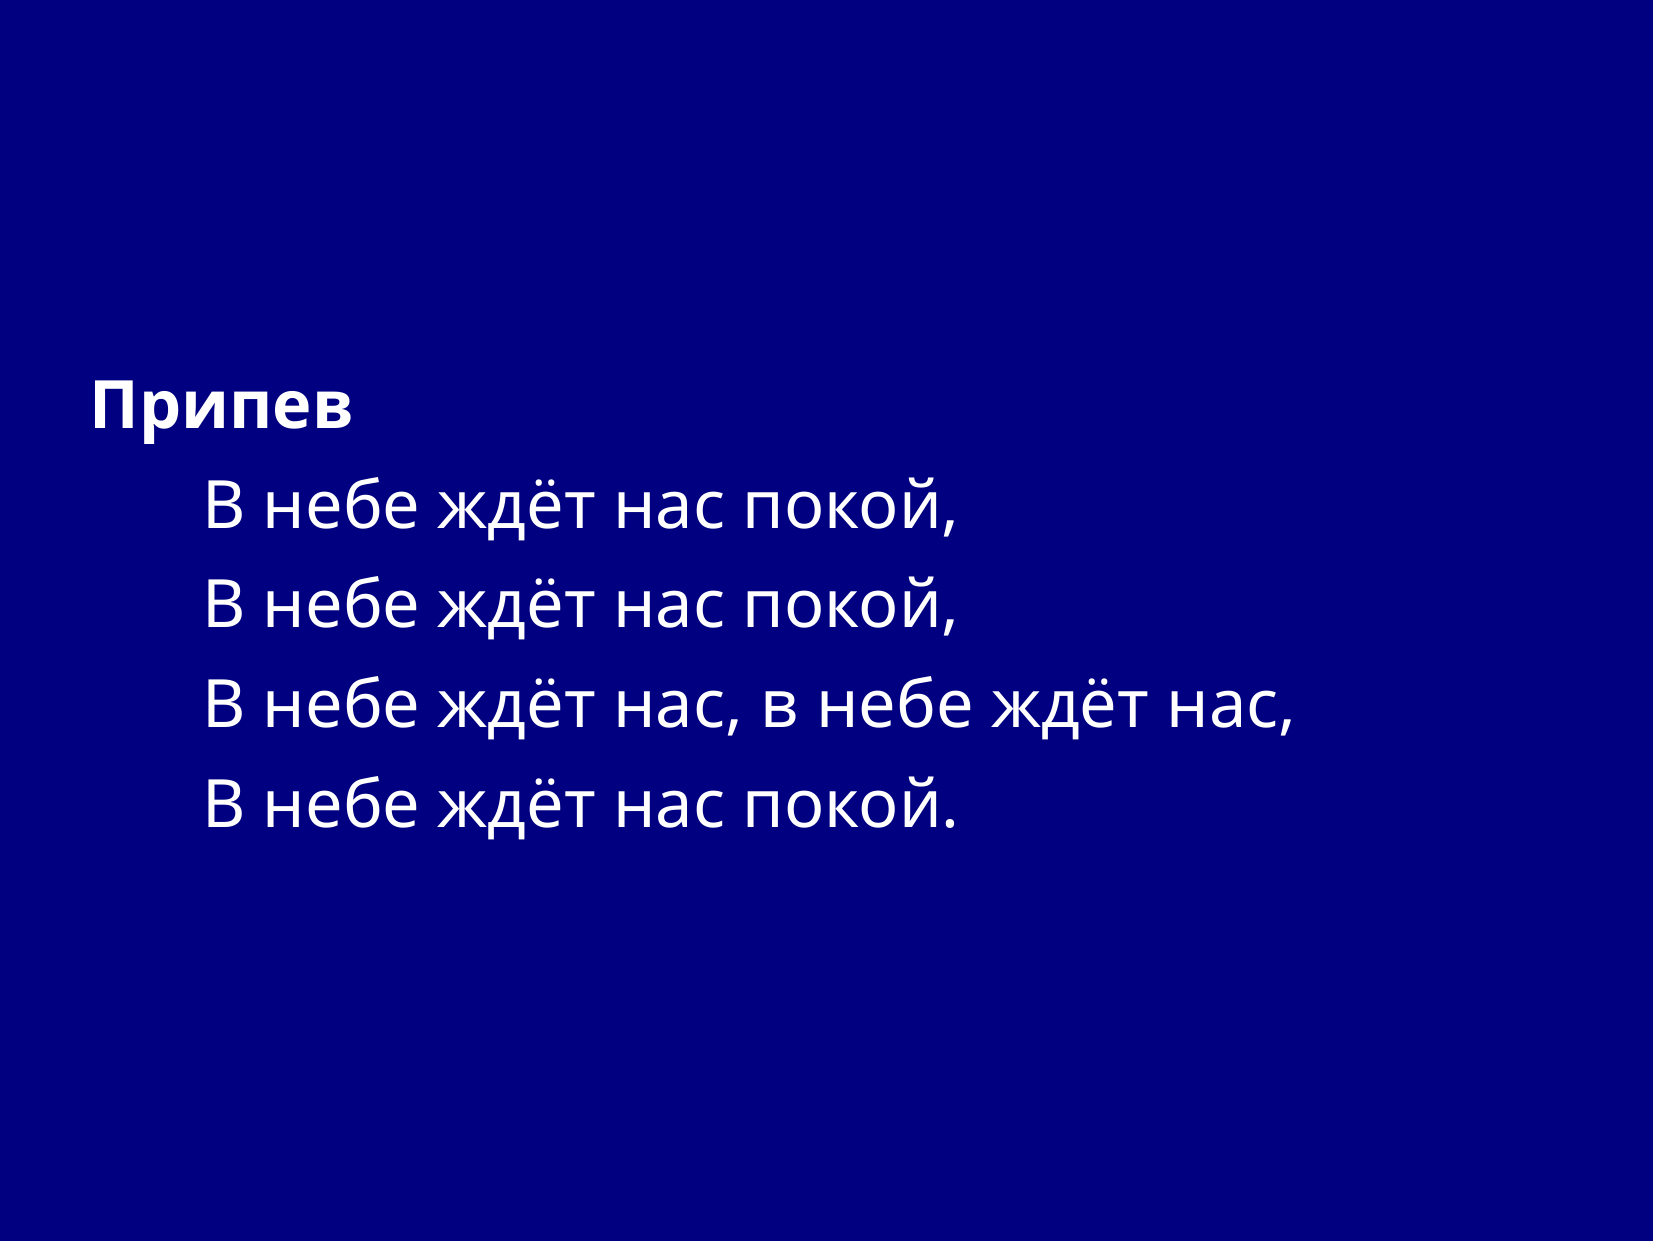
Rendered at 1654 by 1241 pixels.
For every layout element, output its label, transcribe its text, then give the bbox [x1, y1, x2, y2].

text_box Припев В небе ждёт нас покой, В небе ждёт нас покой, В небе ждёт нас, в небе ждёт нас, В небе ждёт нас покой. [75, 150, 1576, 1163]
